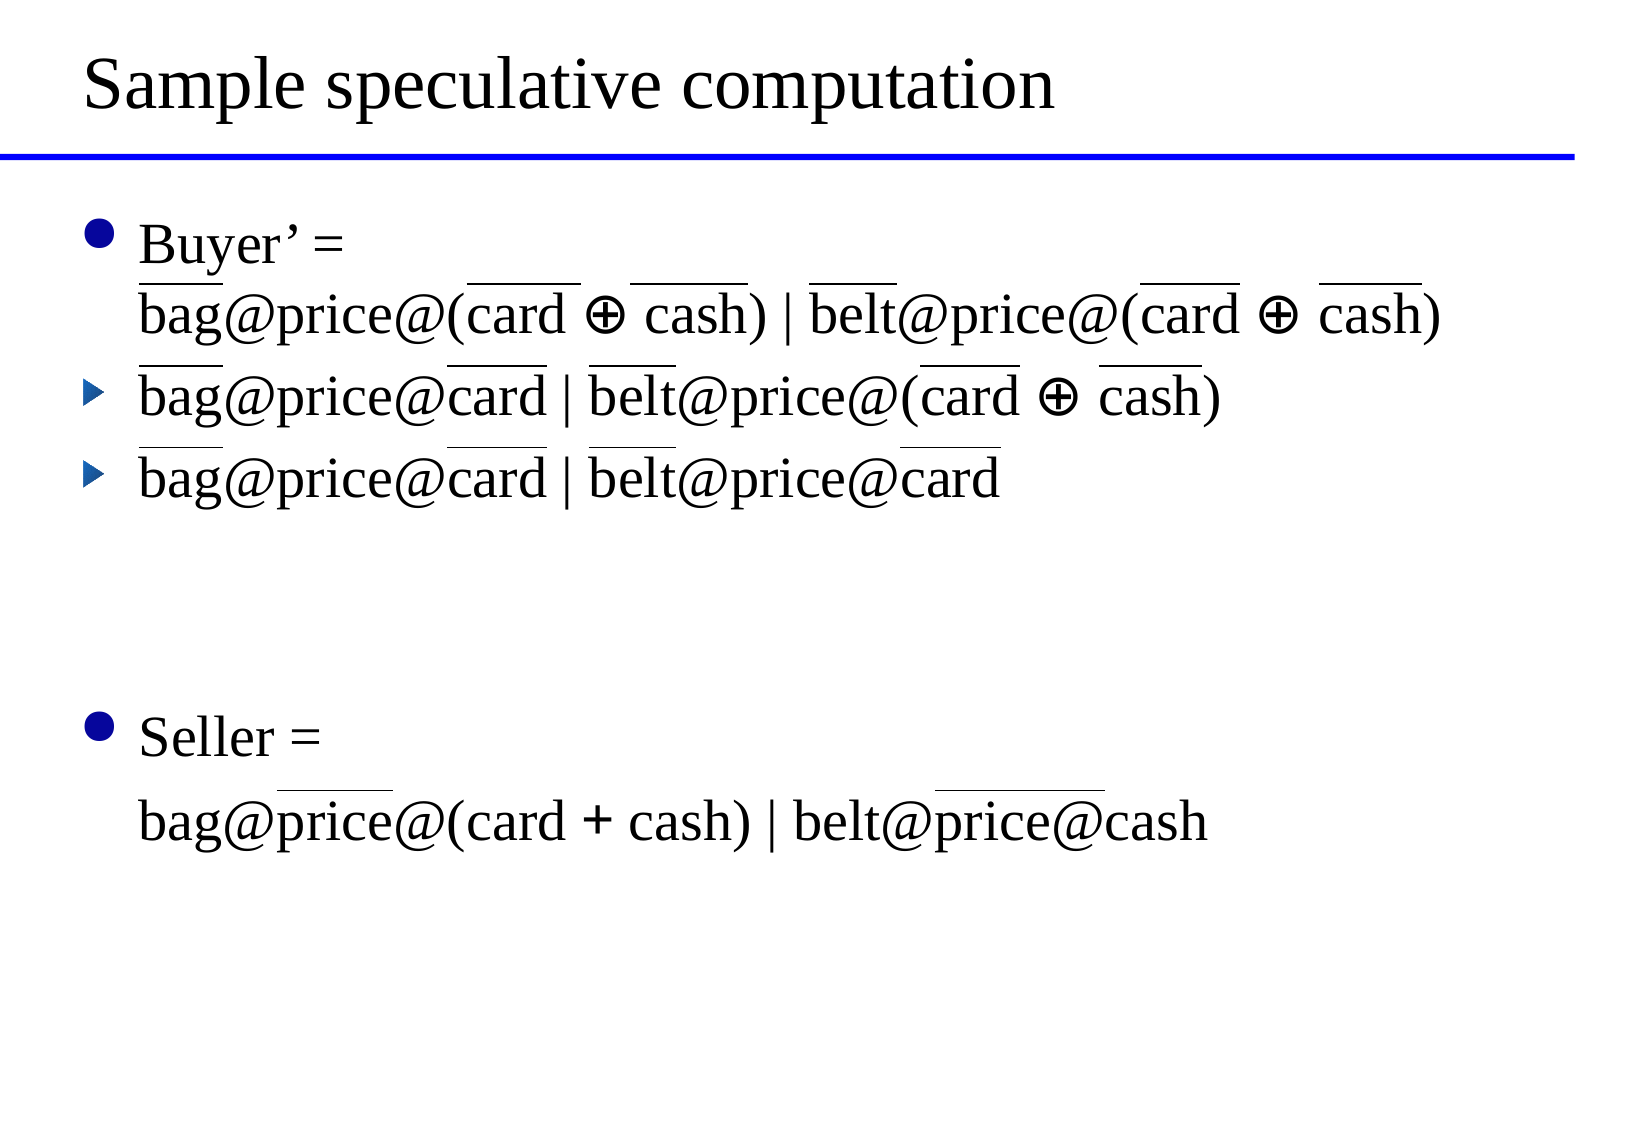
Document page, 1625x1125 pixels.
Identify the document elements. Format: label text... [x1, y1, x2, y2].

title Sample speculative computation [67, 27, 1544, 131]
list Buyer’ = bag@price@(card ⊕ cash) | belt@price@(card ⊕ cash) bag@price@card | belt@price@(card ⊕ cash) bag@price@card | belt@price@card Seller = bag@price@(card + cash) | belt@price@cash [67, 198, 1478, 1061]
